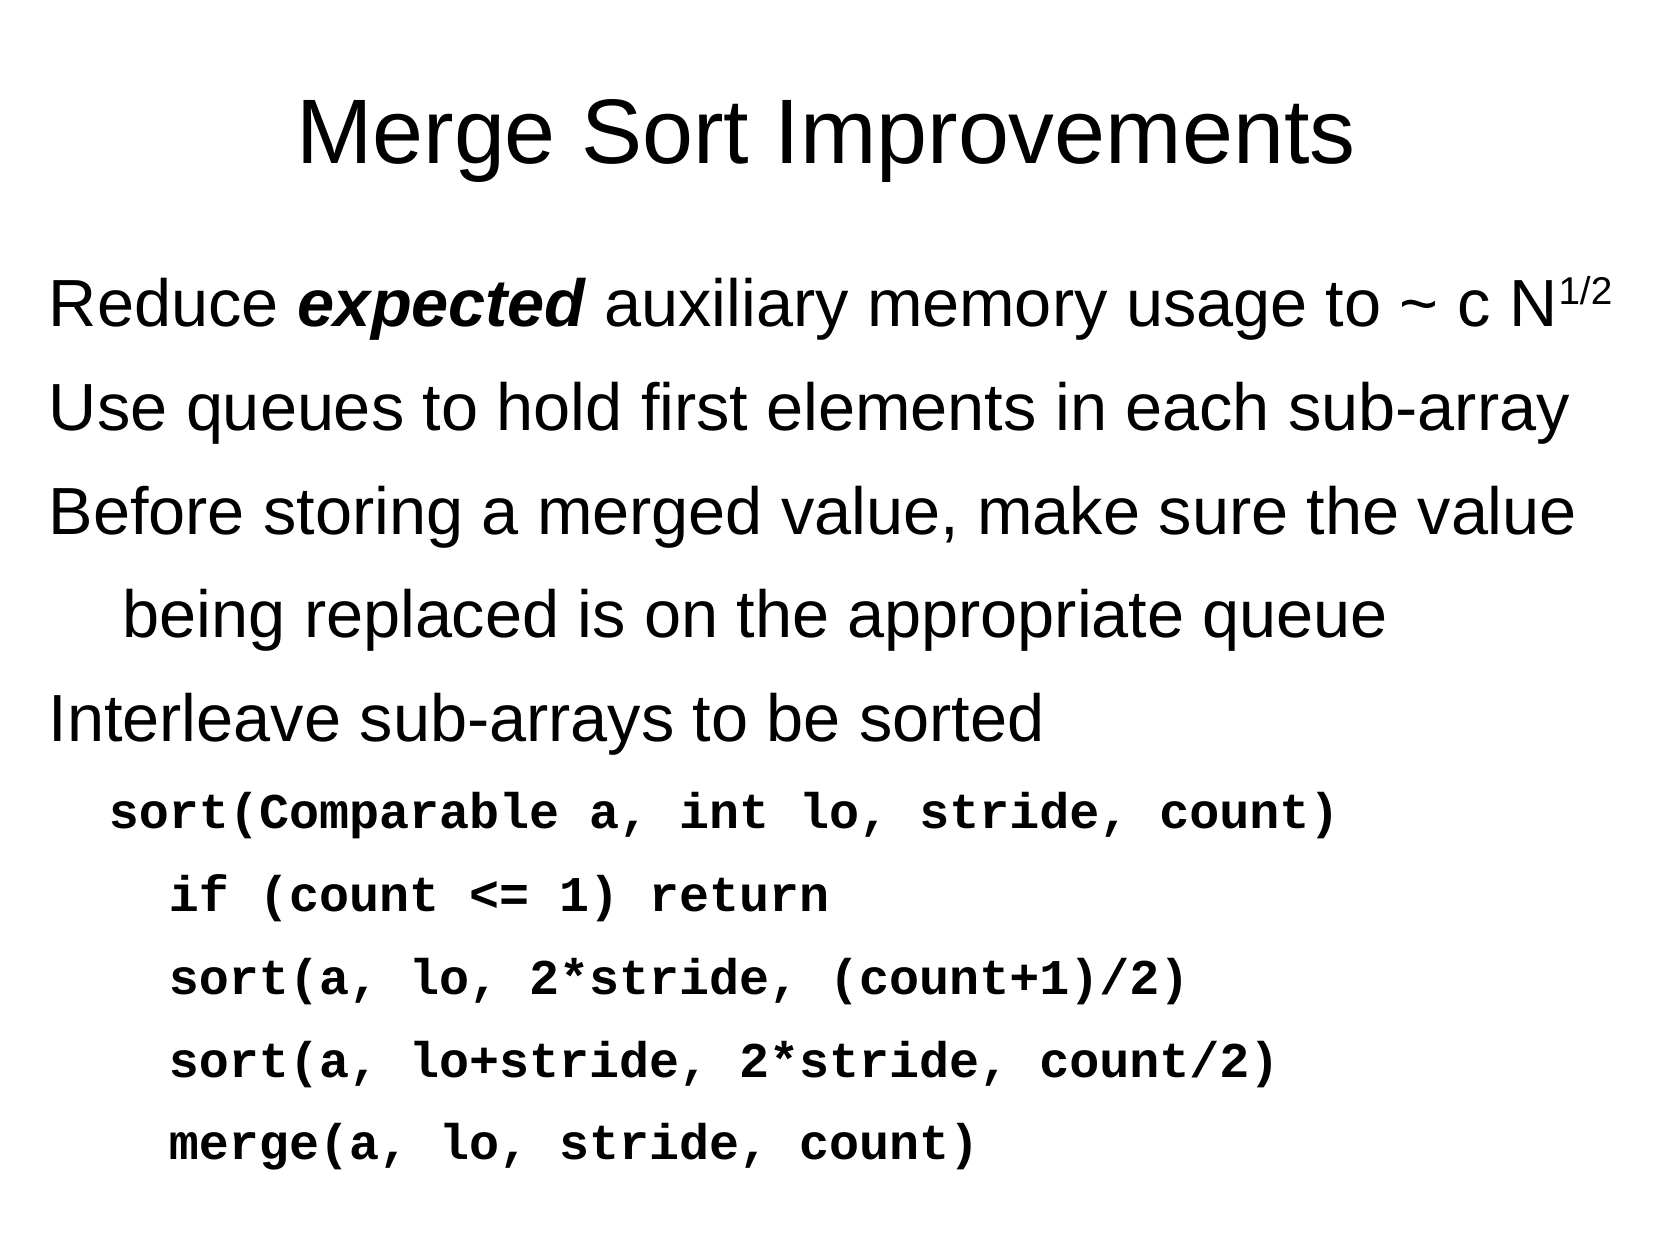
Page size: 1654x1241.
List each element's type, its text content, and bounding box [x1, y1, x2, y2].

title Merge Sort Improvements [82, 25, 1571, 233]
list Reduce expected auxiliary memory usage to ~ c N1/2 Use queues to hold first elements in each sub-array Before storing a merged value, make sure the value being replaced is on the appropriate queue Interleave sub-arrays to be sorted sort(Comparable a, int lo, stride, count) if (count <= 1) return sort(a, lo, 2*stride, (count+1)/2) sort(a, lo+stride, 2*stride, count/2) merge(a, lo, stride, count) [48, 262, 1654, 1188]
